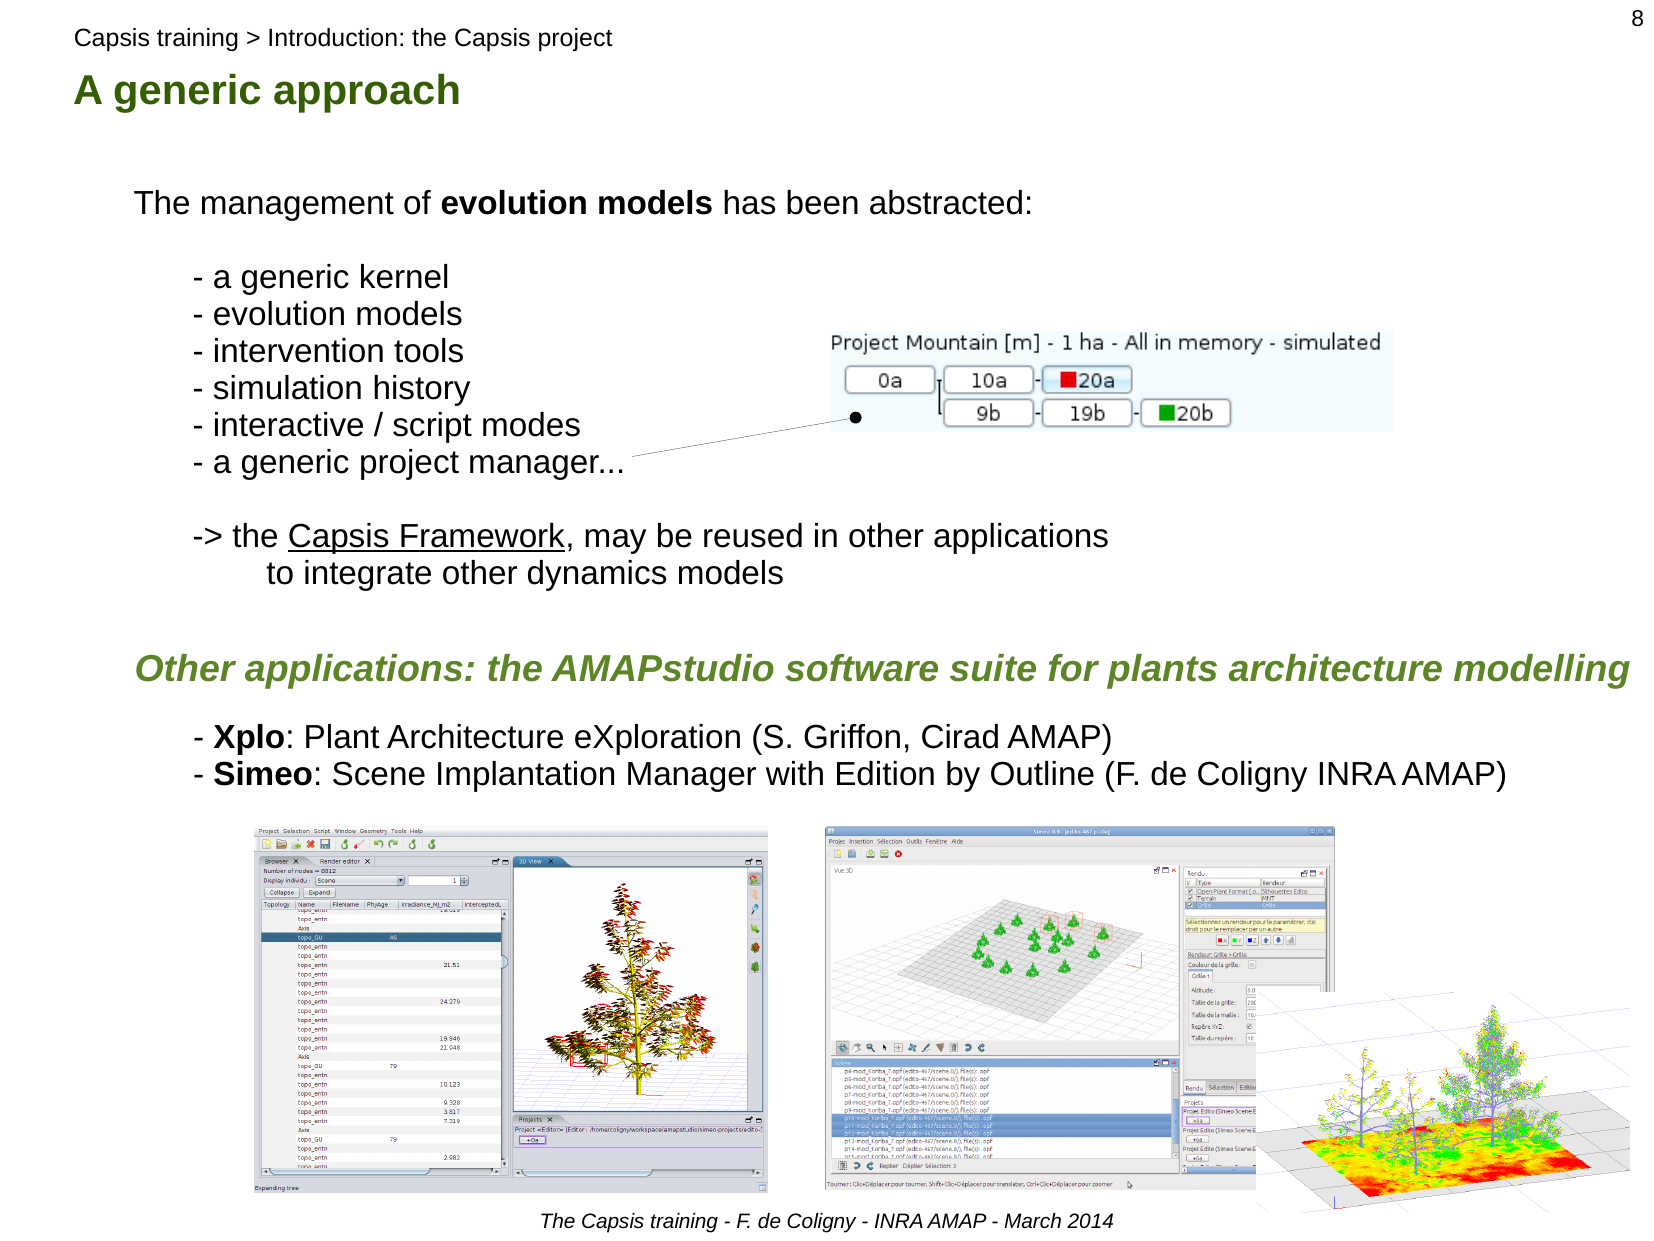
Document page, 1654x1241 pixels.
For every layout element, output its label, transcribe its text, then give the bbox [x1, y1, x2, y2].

text_box The Capsis training - F. de Coligny - INRA AMAP - March 2014 [0, 1201, 1654, 1241]
picture [831, 331, 1394, 432]
text_box - Xplo: Plant Architecture eXploration (S. Griffon, Cirad AMAP) - Simeo: Scene Implantation Manager with Edition by Outline (F. de Coligny INRA AMAP) [178, 711, 1595, 802]
text_box Other applications: the AMAPstudio software suite for plants architecture modelling [119, 639, 1654, 697]
text_box Capsis training > Introduction: the Capsis project [59, 16, 1004, 60]
picture [825, 826, 1630, 1213]
picture [254, 826, 768, 1193]
text_box A generic approach [58, 59, 1151, 122]
text_box The management of evolution models has been abstracted: - a generic kernel - evolution models - intervention tools - simulation history - interactive / script modes - a generic project manager... -> the Capsis Framework, may be reused in other applications to integrate other dynamics models [118, 177, 1630, 605]
